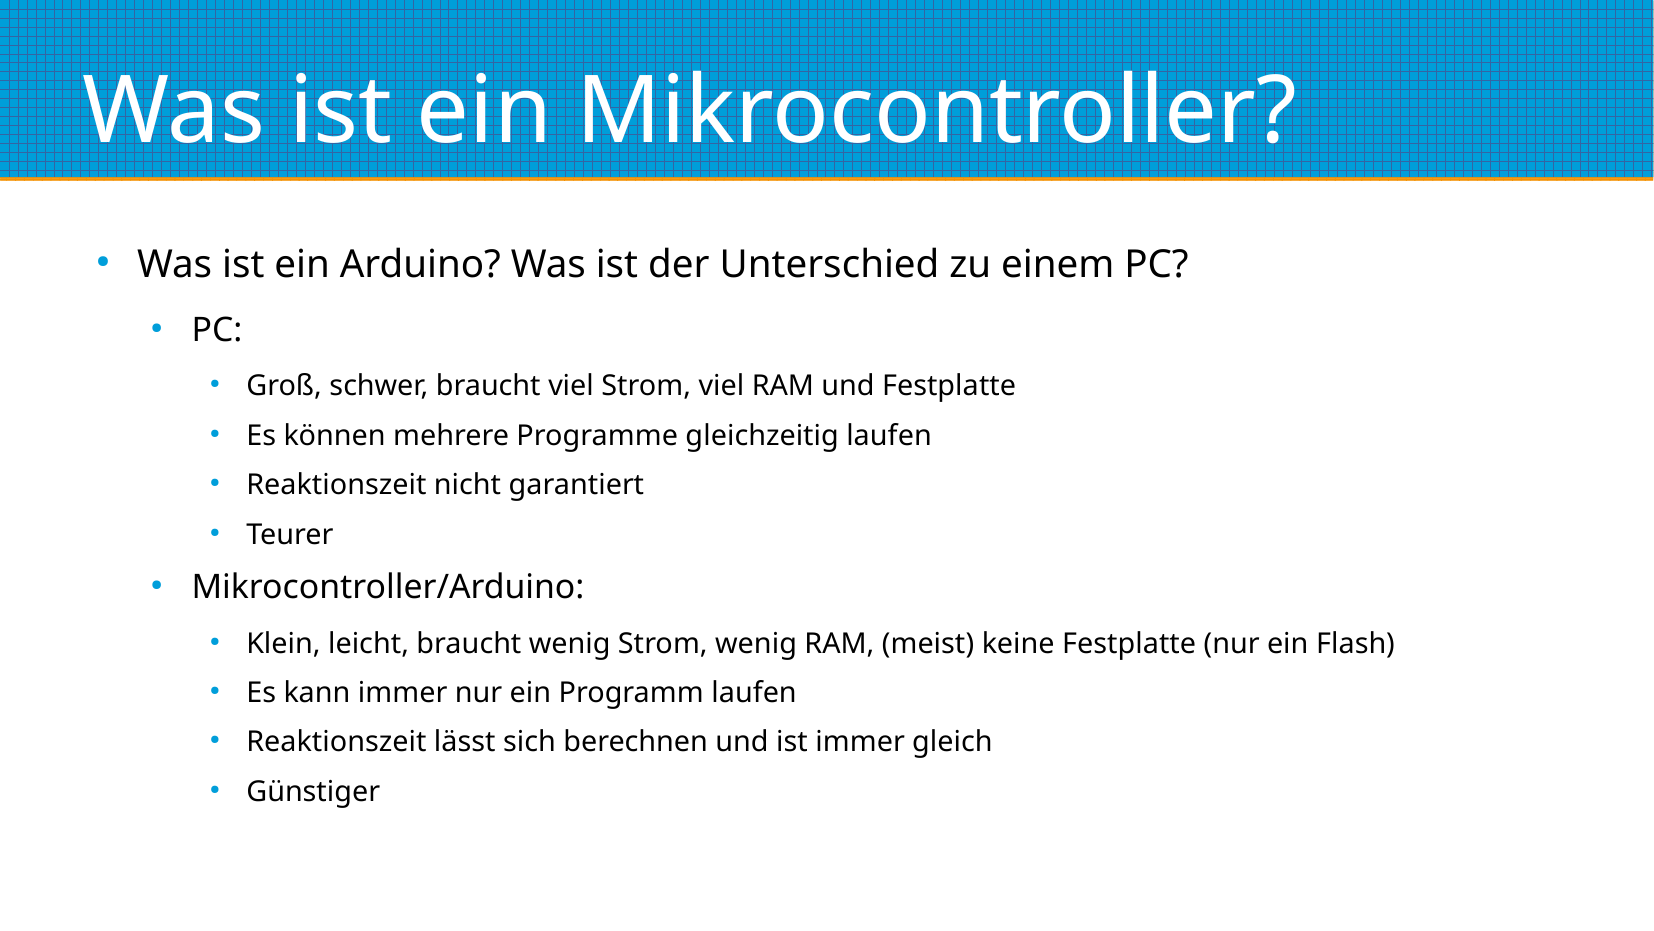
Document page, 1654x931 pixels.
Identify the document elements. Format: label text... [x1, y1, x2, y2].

list Was ist ein Arduino? Was ist der Unterschied zu einem PC? PC: Groß, schwer, braucht viel Strom, viel RAM und Festplatte Es können mehrere Programme gleichzeitig laufen Reaktionszeit nicht garantiert Teurer Mikrocontroller/Arduino: Klein, leicht, braucht wenig Strom, wenig RAM, (meist) keine Festplatte (nur ein Flash) Es kann immer nur ein Programm laufen Reaktionszeit lässt sich berechnen und ist immer gleich Günstiger [82, 236, 1563, 811]
title Was ist ein Mikrocontroller? [82, 14, 1571, 171]
